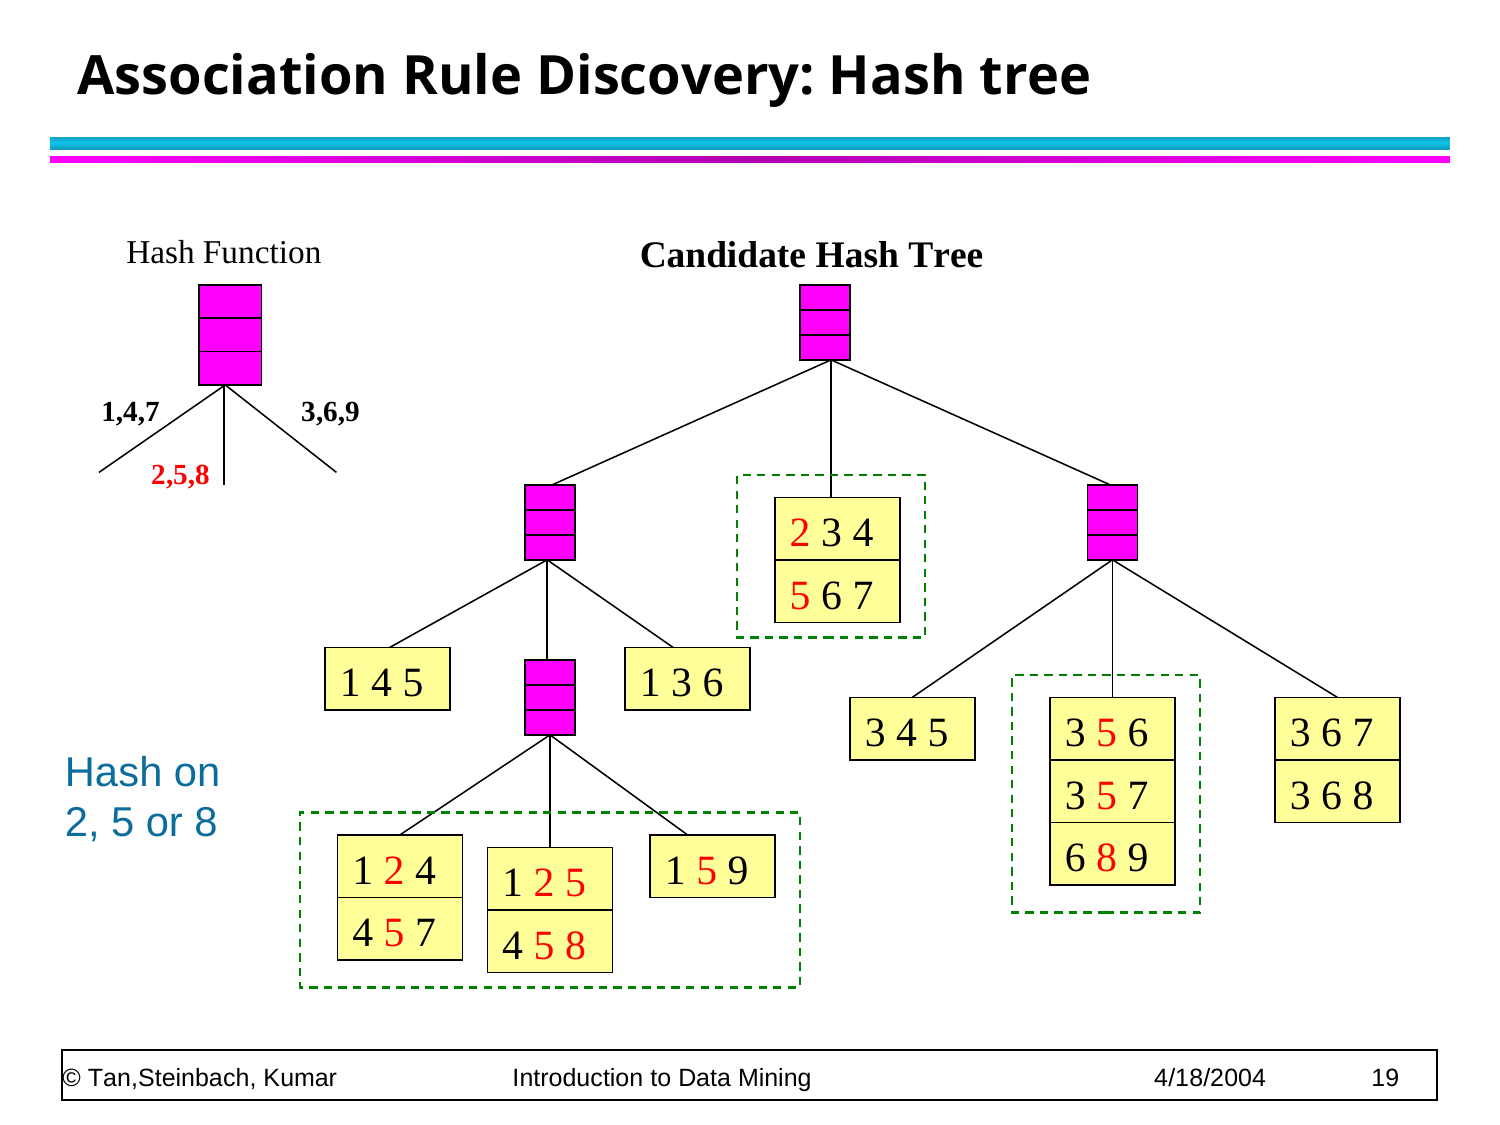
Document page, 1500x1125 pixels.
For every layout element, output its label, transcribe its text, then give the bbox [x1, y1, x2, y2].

text_box 3 6 8 [1274, 759, 1389, 826]
text_box [452, 834, 463, 960]
text_box [439, 647, 450, 710]
text_box [764, 834, 775, 898]
text_box 1 5 9 [649, 834, 764, 901]
text_box [525, 686, 575, 709]
text_box 6 8 9 [1049, 822, 1164, 888]
text_box 2 3 4 [774, 497, 889, 559]
text_box 1 3 6 [624, 647, 739, 713]
text_box [1164, 697, 1175, 885]
text_box [799, 284, 850, 309]
text_box 1 4 5 [324, 647, 439, 713]
text_box 3,6,9 [286, 384, 375, 436]
text_box [525, 511, 575, 534]
text_box [525, 536, 575, 560]
text_box Hash Function [111, 222, 337, 278]
text_box [525, 711, 575, 735]
text_box 5 6 7 [774, 559, 889, 626]
text_box [525, 659, 575, 684]
text_box [602, 847, 613, 973]
text_box 2,5,8 [136, 447, 225, 498]
text_box [1389, 697, 1400, 823]
text_box Candidate Hash Tree [625, 222, 999, 283]
text_box 1 2 5 [487, 847, 602, 909]
text_box [964, 697, 975, 760]
text_box 3 4 5 [849, 697, 964, 763]
text_box 1,4,7 [86, 384, 175, 436]
title Association Rule Discovery: Hash tree [62, 22, 1421, 113]
text_box 4 5 8 [487, 909, 602, 976]
text_box [198, 284, 262, 385]
text_box [889, 497, 900, 623]
text_box [1087, 484, 1138, 560]
text_box Hash on 2, 5 or 8 [49, 737, 238, 853]
text_box [739, 647, 750, 710]
text_box [525, 484, 575, 509]
text_box 3 6 7 [1274, 697, 1389, 759]
text_box 3 5 7 [1049, 759, 1164, 822]
text_box [799, 310, 850, 334]
text_box 1 2 4 [337, 834, 452, 897]
text_box 3 5 6 [1049, 697, 1164, 759]
text_box [799, 335, 850, 360]
text_box 4 5 7 [337, 897, 452, 963]
